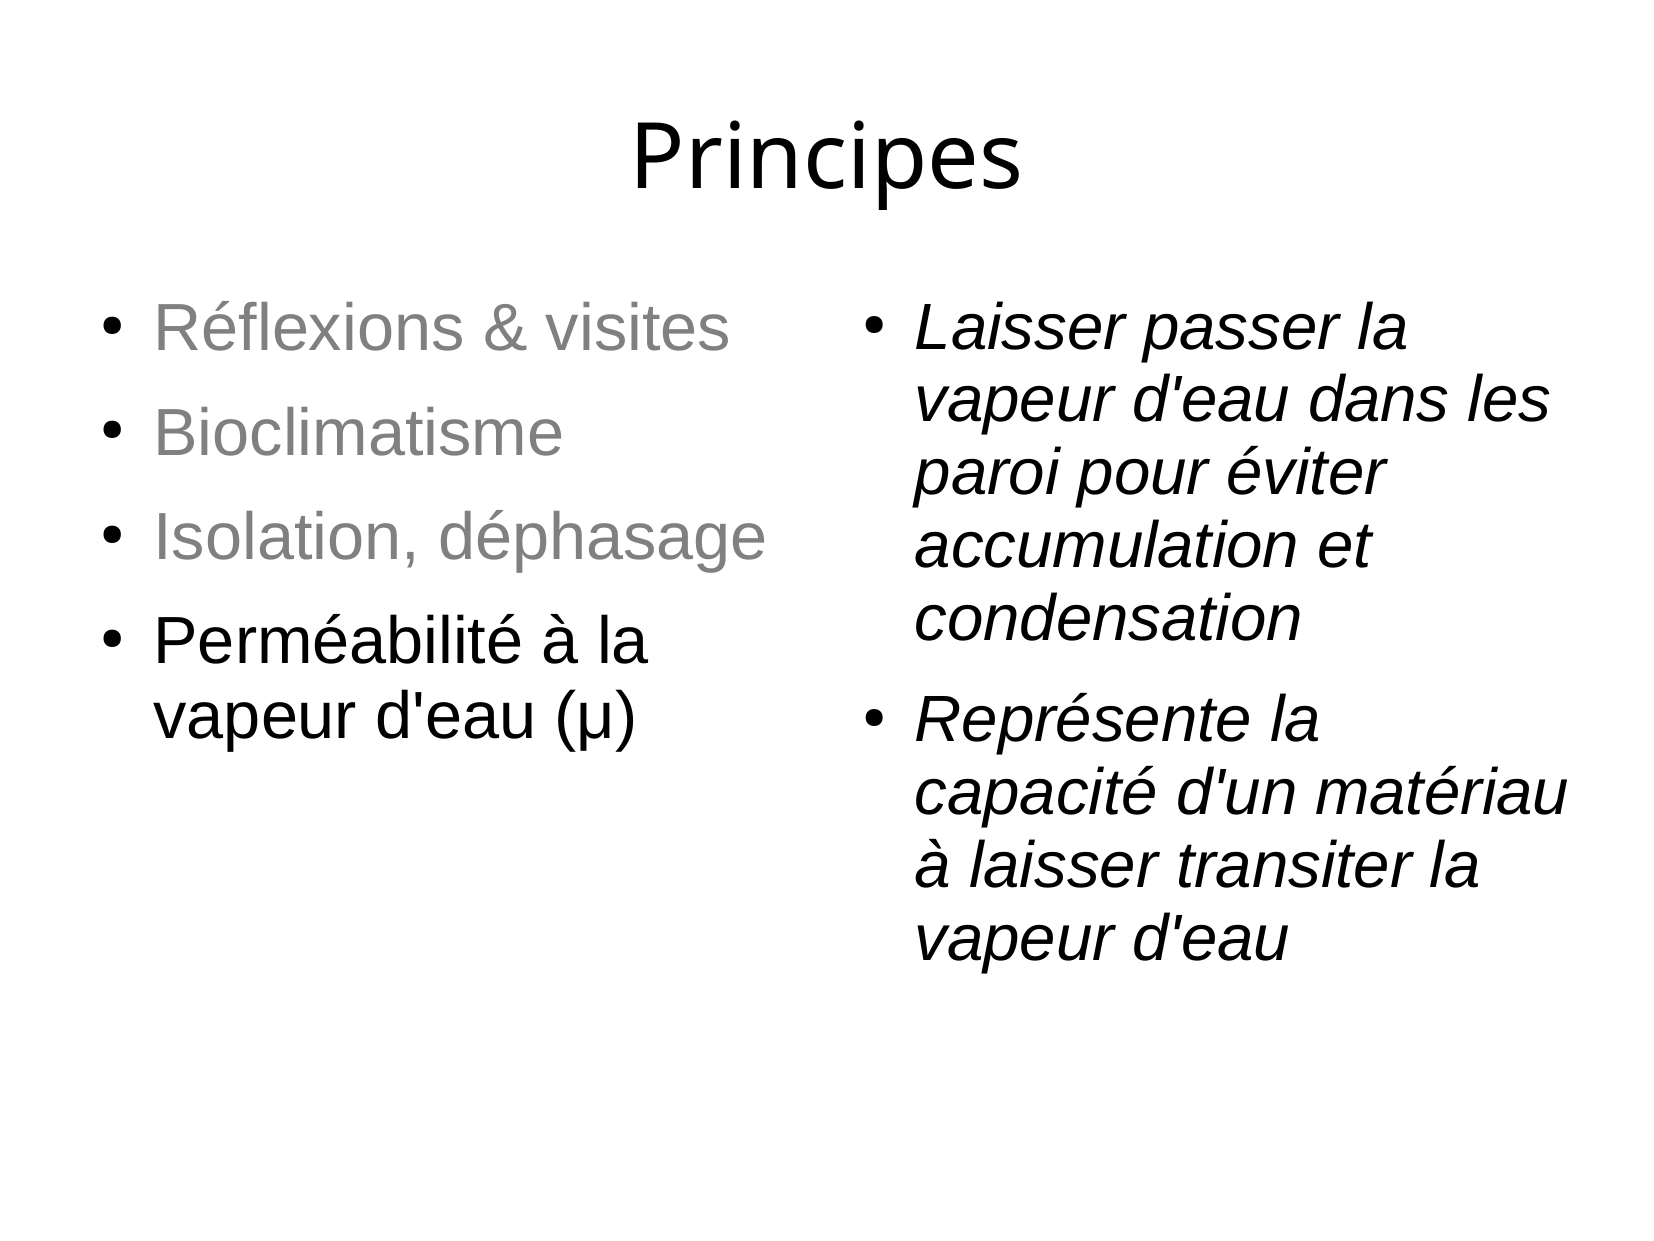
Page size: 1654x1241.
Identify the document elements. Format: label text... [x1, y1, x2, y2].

list Laisser passer la vapeur d'eau dans les paroi pour éviter accumulation et condensation Représente la capacité d'un matériau à laisser transiter la vapeur d'eau [845, 290, 1572, 1010]
title Principes [82, 49, 1571, 257]
list Réflexions & visites Bioclimatisme Isolation, déphasage Perméabilité à la vapeur d'eau (μ) [82, 290, 809, 1193]
